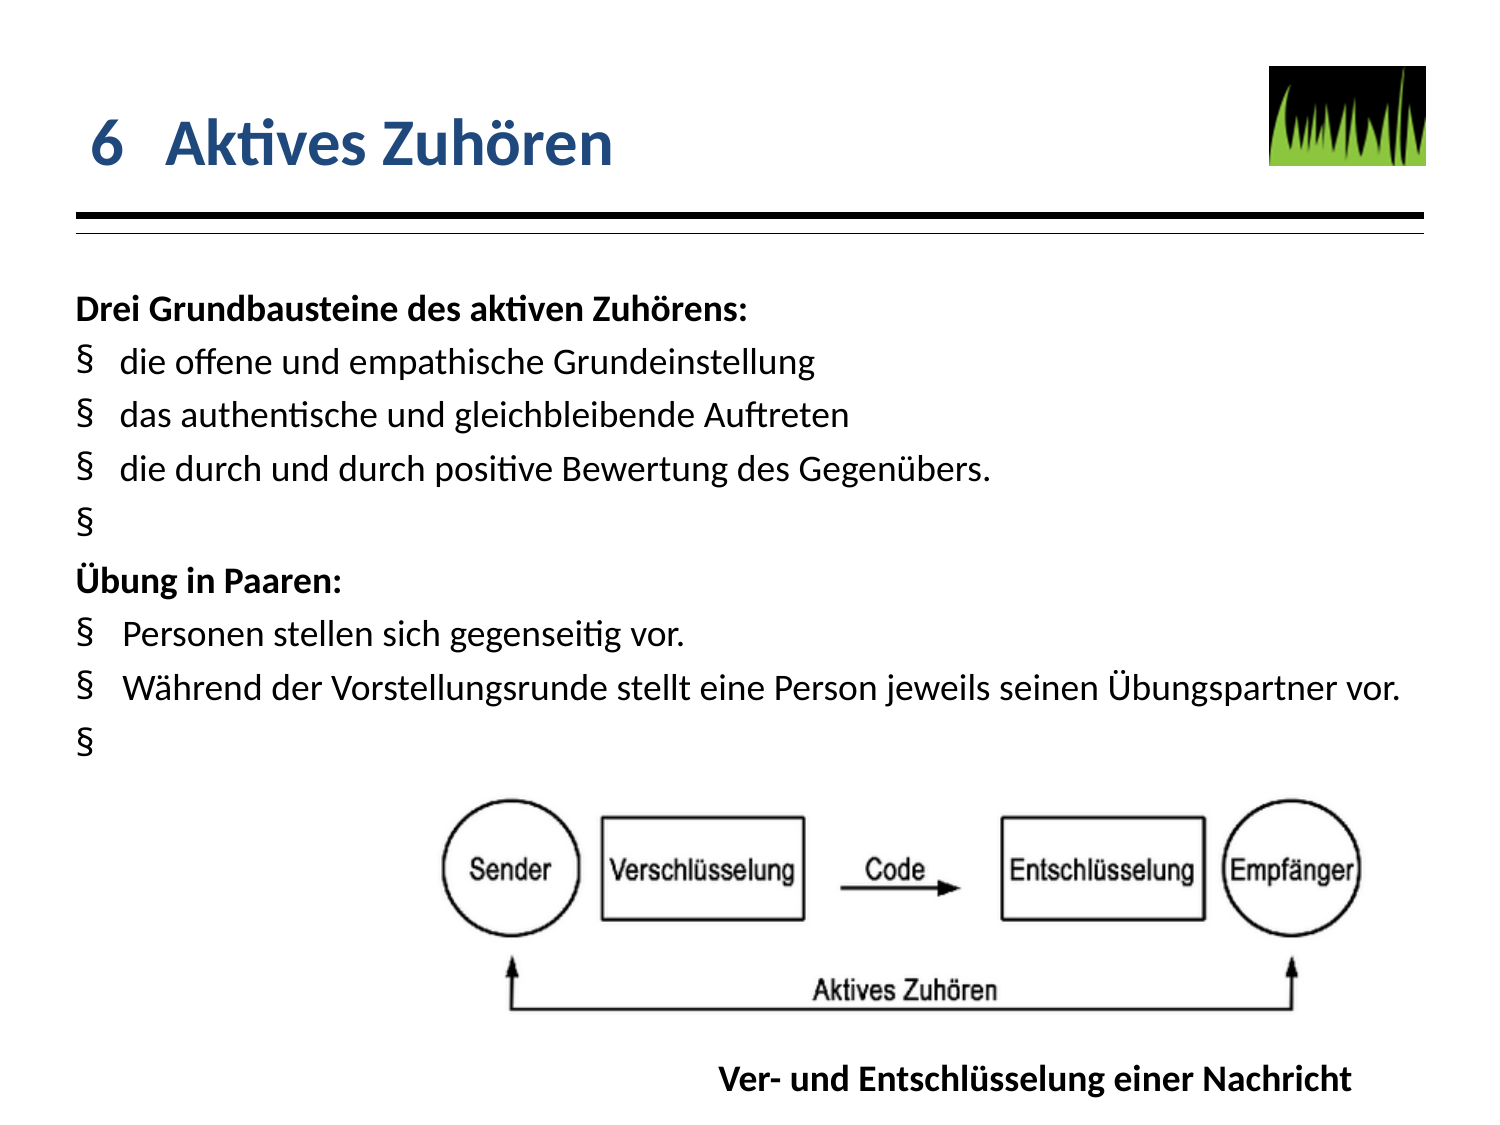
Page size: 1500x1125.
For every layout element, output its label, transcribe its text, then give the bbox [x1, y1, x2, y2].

title 6 Aktives Zuhören [75, 45, 1426, 233]
picture [410, 751, 1398, 1038]
text_box Ver- und Entschlüsselung einer Nachricht [703, 1047, 1368, 1107]
list Drei Grundbausteine des aktiven Zuhörens: die offene und empathische Grundeinstellung das authentische und gleichbleibende Auftreten die durch und durch positive Bewertung des Gegenübers. Übung in Paaren: Personen stellen sich gegenseitig vor. Während der Vorstellungsrunde stellt eine Person jeweils seinen Übungspartner vor. [75, 283, 1425, 963]
picture [1269, 66, 1426, 166]
